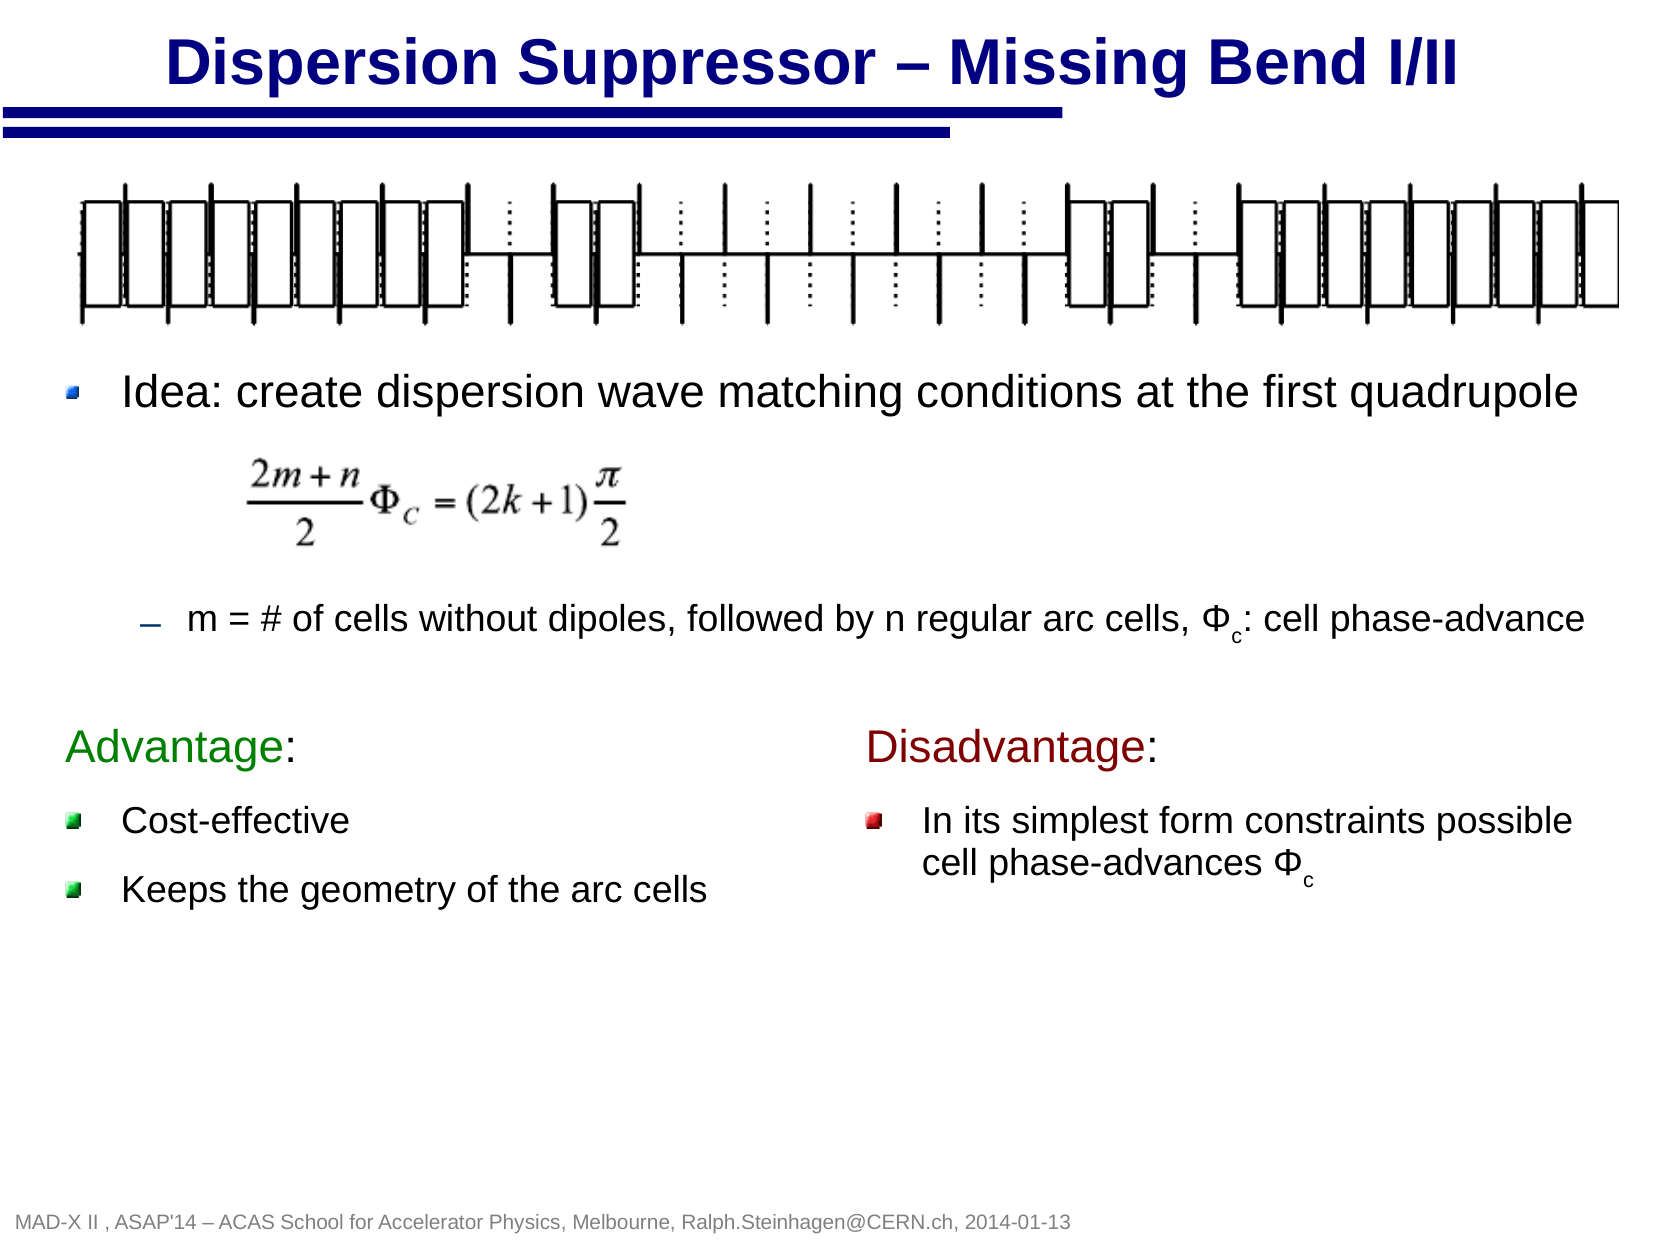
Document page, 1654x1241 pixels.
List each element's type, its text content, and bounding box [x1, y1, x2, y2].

list Idea: create dispersion wave matching conditions at the first quadrupole m = # of cells without dipoles, followed by n regular arc cells, Φc: cell phase-advance [65, 366, 1628, 662]
title Dispersion Suppressor – Missing Bend I/II [165, 0, 1607, 124]
picture [188, 427, 674, 592]
list Advantage: Cost-effective Keeps the geometry of the arc cells [65, 721, 828, 1204]
list Disadvantage: In its simplest form constraints possible cell phase-advances Φc [865, 721, 1628, 1204]
picture [47, 155, 1619, 337]
